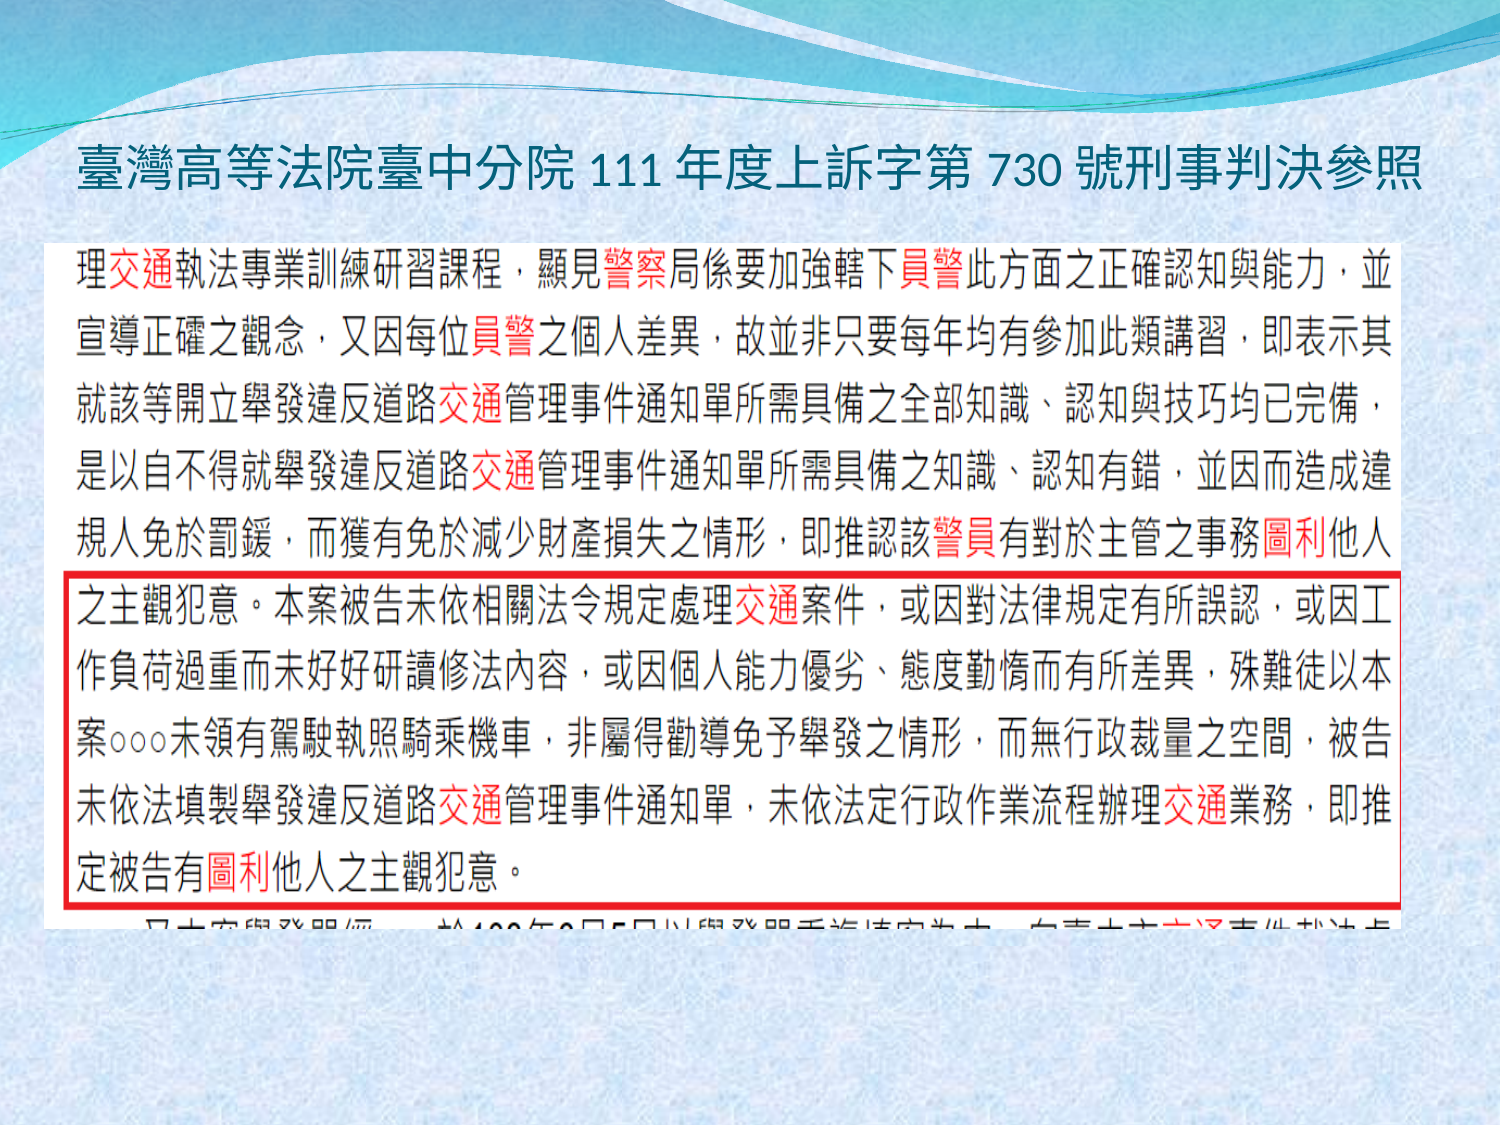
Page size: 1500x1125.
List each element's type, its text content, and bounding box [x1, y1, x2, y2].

chart [44, 243, 1401, 929]
picture [0, 0, 1500, 1125]
title 臺灣高等法院臺中分院111年度上訴字第730號刑事判決參照 [75, 115, 1426, 197]
